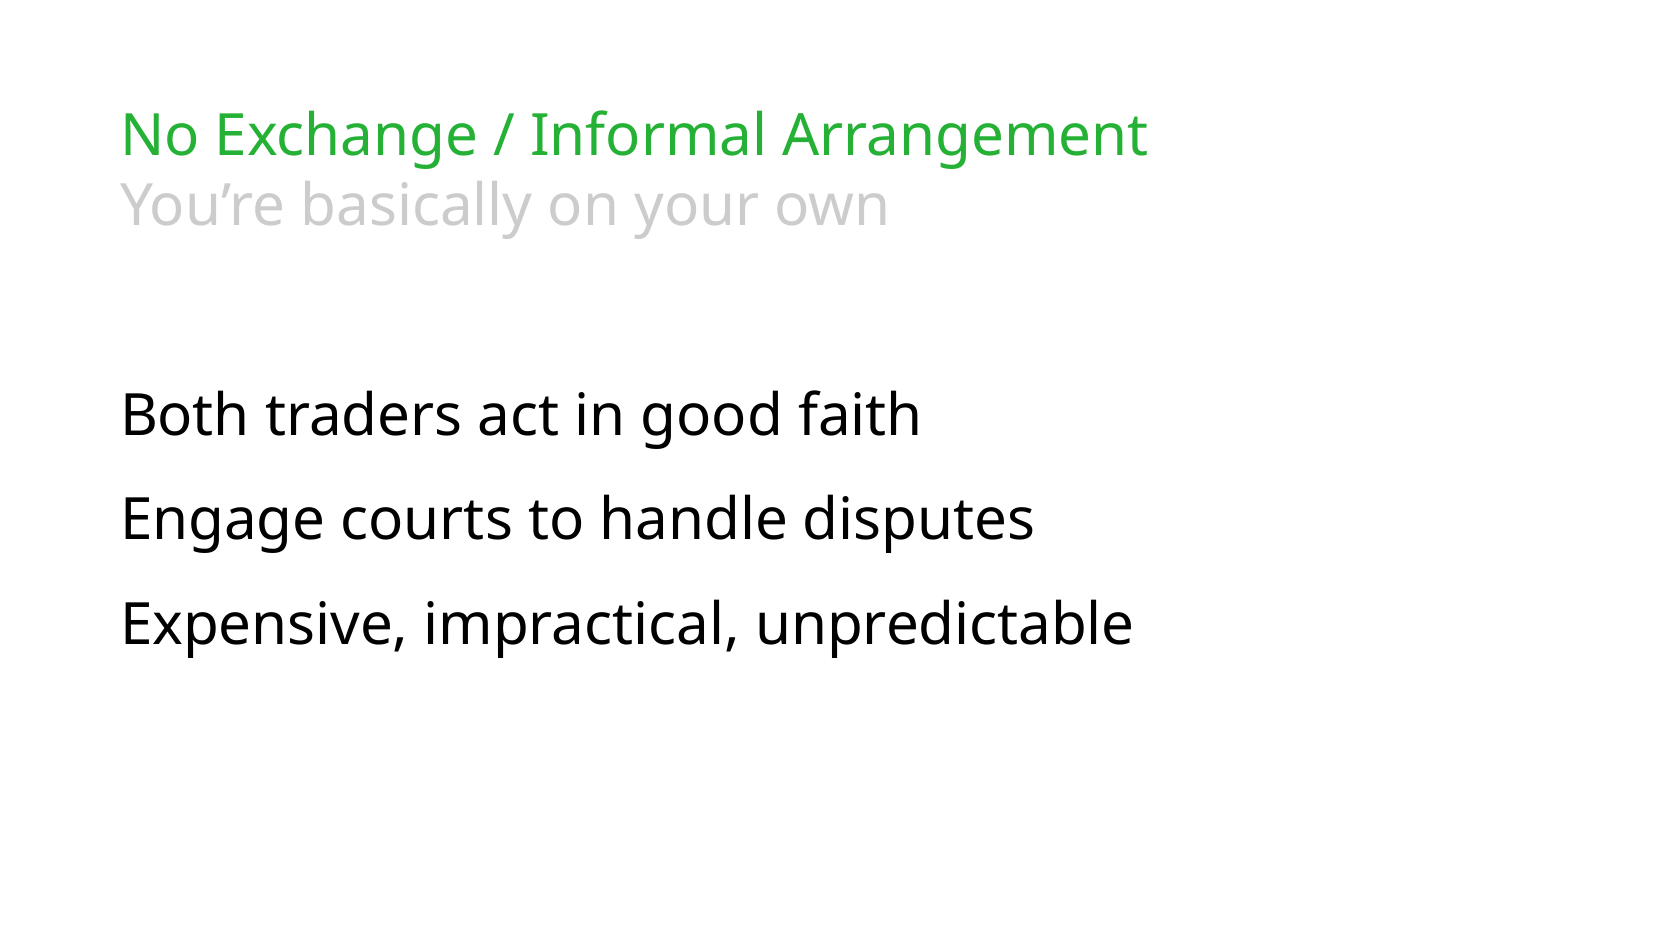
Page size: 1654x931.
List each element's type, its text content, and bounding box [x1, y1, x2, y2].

text_box No Exchange / Informal Arrangement You’re basically on your own Both traders act in good faith Engage courts to handle disputes Expensive, impractical, unpredictable [105, 81, 1531, 864]
